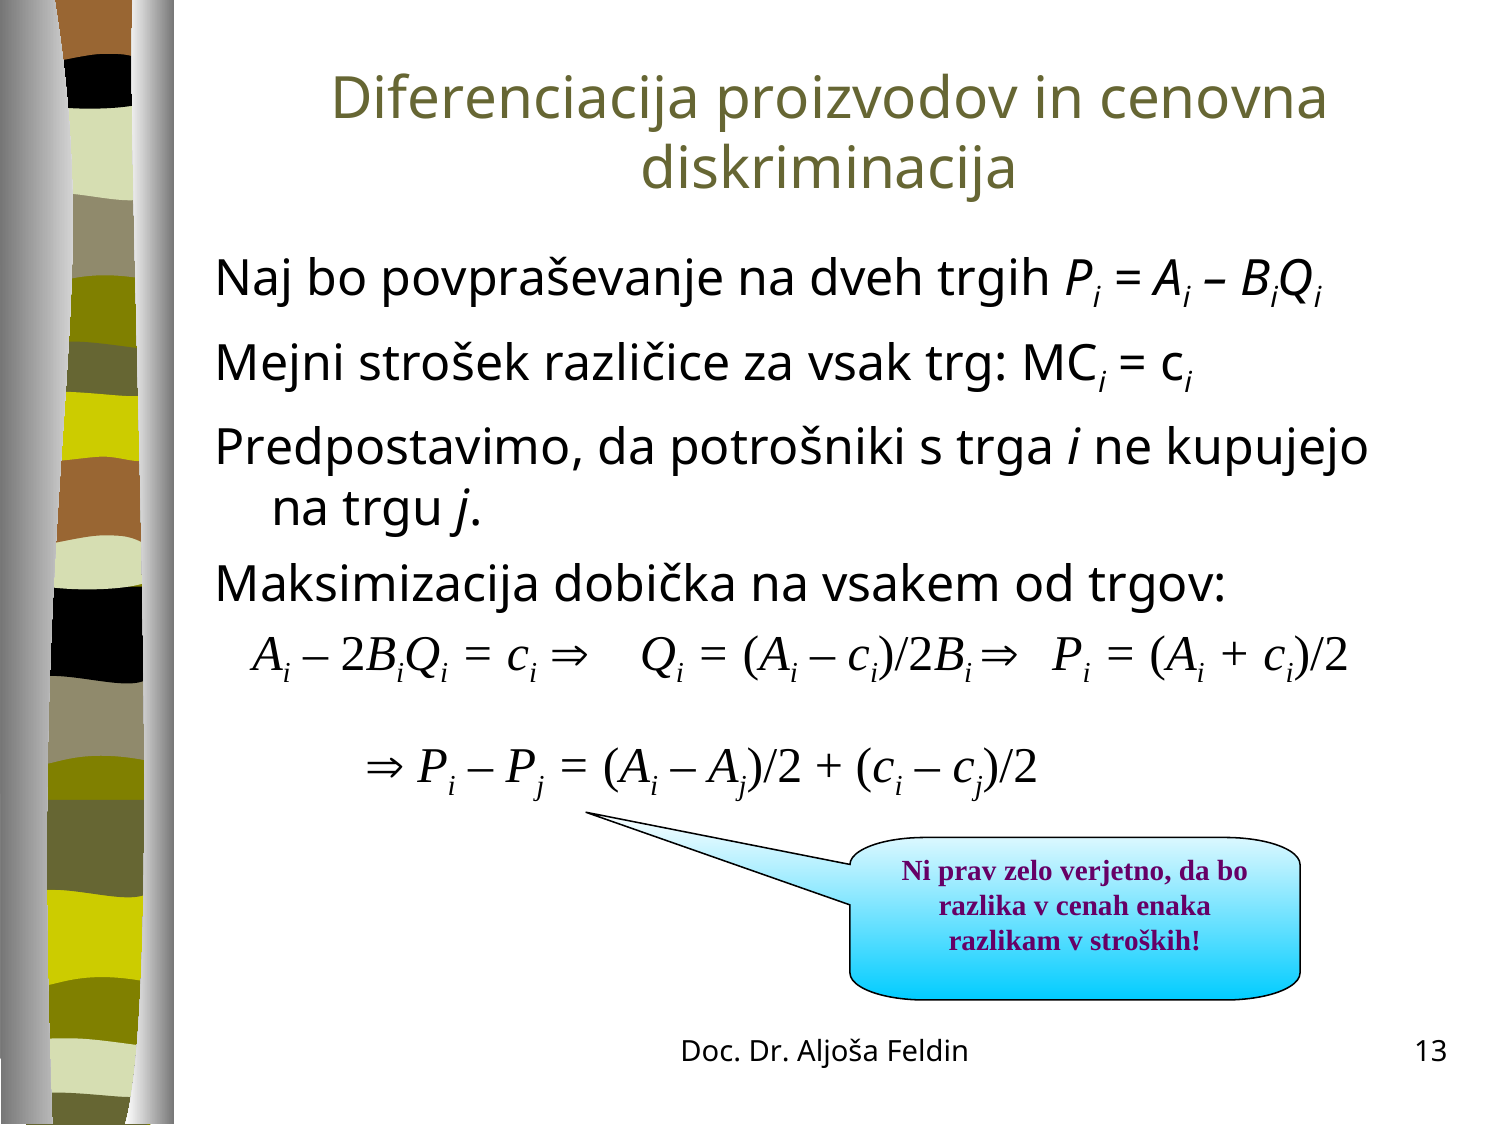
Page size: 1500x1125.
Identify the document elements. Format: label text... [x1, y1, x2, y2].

text_box Qi = (Ai – ci)/2Bi  [624, 612, 1037, 697]
text_box Ai – 2BiQi = ci  [237, 612, 624, 697]
text_box  Pi – Pj = (Ai – Aj)/2 + (ci – cj)/2 [349, 724, 1138, 809]
title Diferenciacija proizvodov in cenovna diskriminacija [192, 12, 1468, 248]
text_box Doc. Dr. Aljoša Feldin [587, 1024, 1063, 1100]
text_box Ni prav zelo verjetno, da bo razlika v cenah enaka razlikam v stroških! [585, 812, 1301, 1000]
list Naj bo povpraševanje na dveh trgih Pi = Ai – BiQi Mejni strošek različice za vsak trg: MCi = ci Predpostavimo, da potrošniki s trga i ne kupujejo na trgu j. Maksimizacija dobička na vsakem od trgov: [200, 237, 1388, 775]
text_box Pi = (Ai + ci)/2 [1037, 612, 1401, 697]
text_box <number> [1149, 1024, 1463, 1100]
